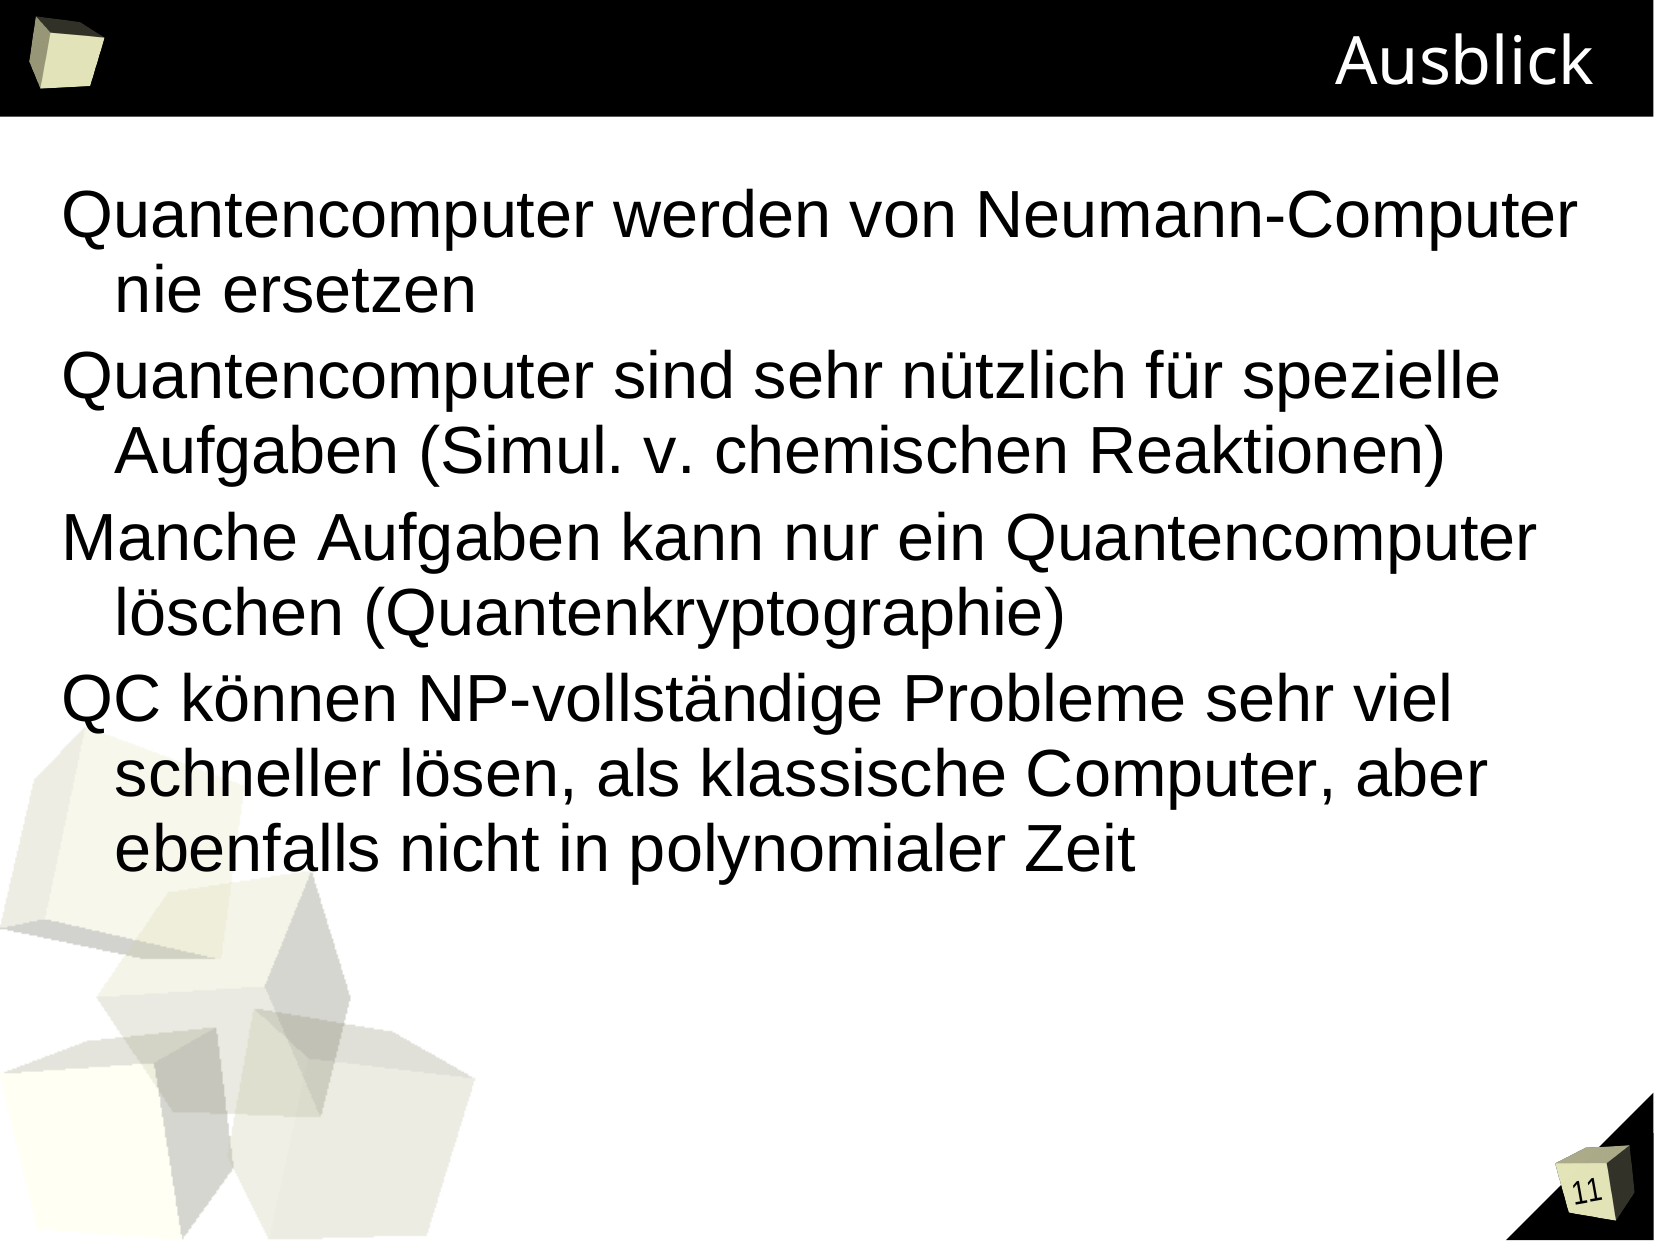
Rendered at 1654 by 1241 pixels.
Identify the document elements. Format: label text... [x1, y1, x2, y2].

picture [0, 726, 477, 1241]
list Quantencomputer werden von Neumann-Computer nie ersetzen Quantencomputer sind sehr nützlich für spezielle Aufgaben (Simul. v. chemischen Reaktionen) Manche Aufgaben kann nur ein Quantencomputer löschen (Quantenkryptographie) QC können NP-vollständige Probleme sehr viel schneller lösen, als klassische Computer, aber ebenfalls nicht in polynomialer Zeit [44, 177, 1611, 1214]
title Ausblick [118, 0, 1595, 119]
